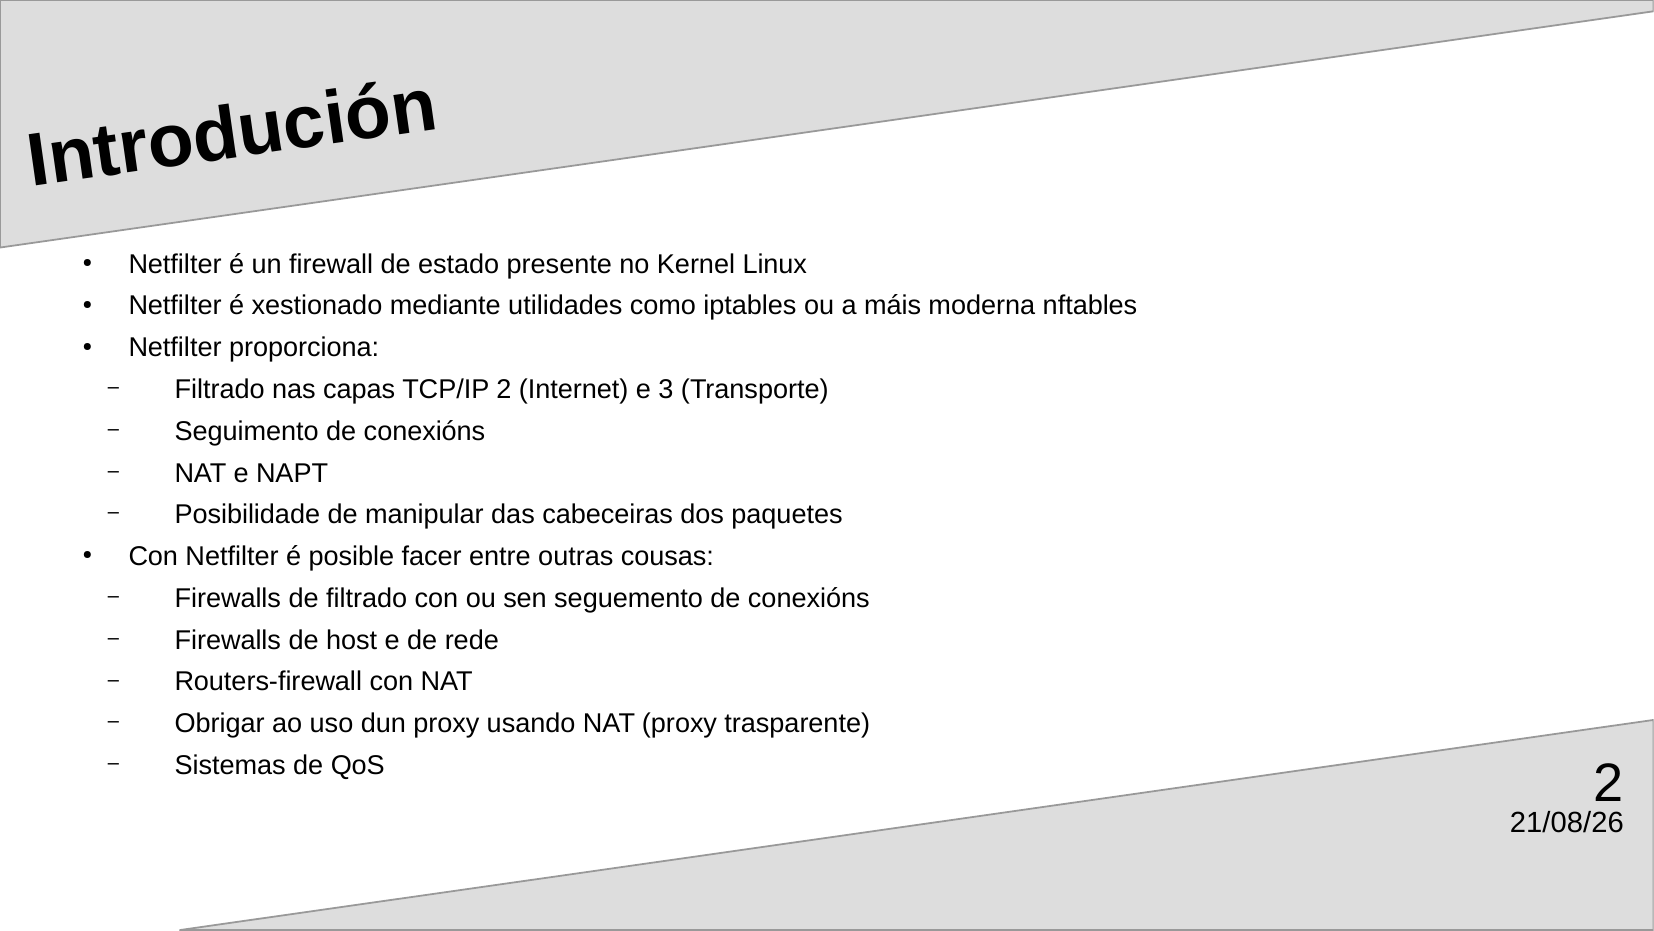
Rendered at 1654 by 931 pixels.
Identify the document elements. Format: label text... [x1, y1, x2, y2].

title Introdución [16, 0, 1501, 239]
list Netfilter é un firewall de estado presente no Kernel Linux Netfilter é xestionado mediante utilidades como iptables ou a máis moderna nftables Netfilter proporciona: Filtrado nas capas TCP/IP 2 (Internet) e 3 (Transporte) Seguimento de conexións NAT e NAPT Posibilidade de manipular das cabeceiras dos paquetes Con Netfilter é posible facer entre outras cousas: Firewalls de filtrado con ou sen seguemento de conexións Firewalls de host e de rede Routers-firewall con NAT Obrigar ao uso dun proxy usando NAT (proxy trasparente) Sistemas de QoS [82, 248, 1538, 789]
